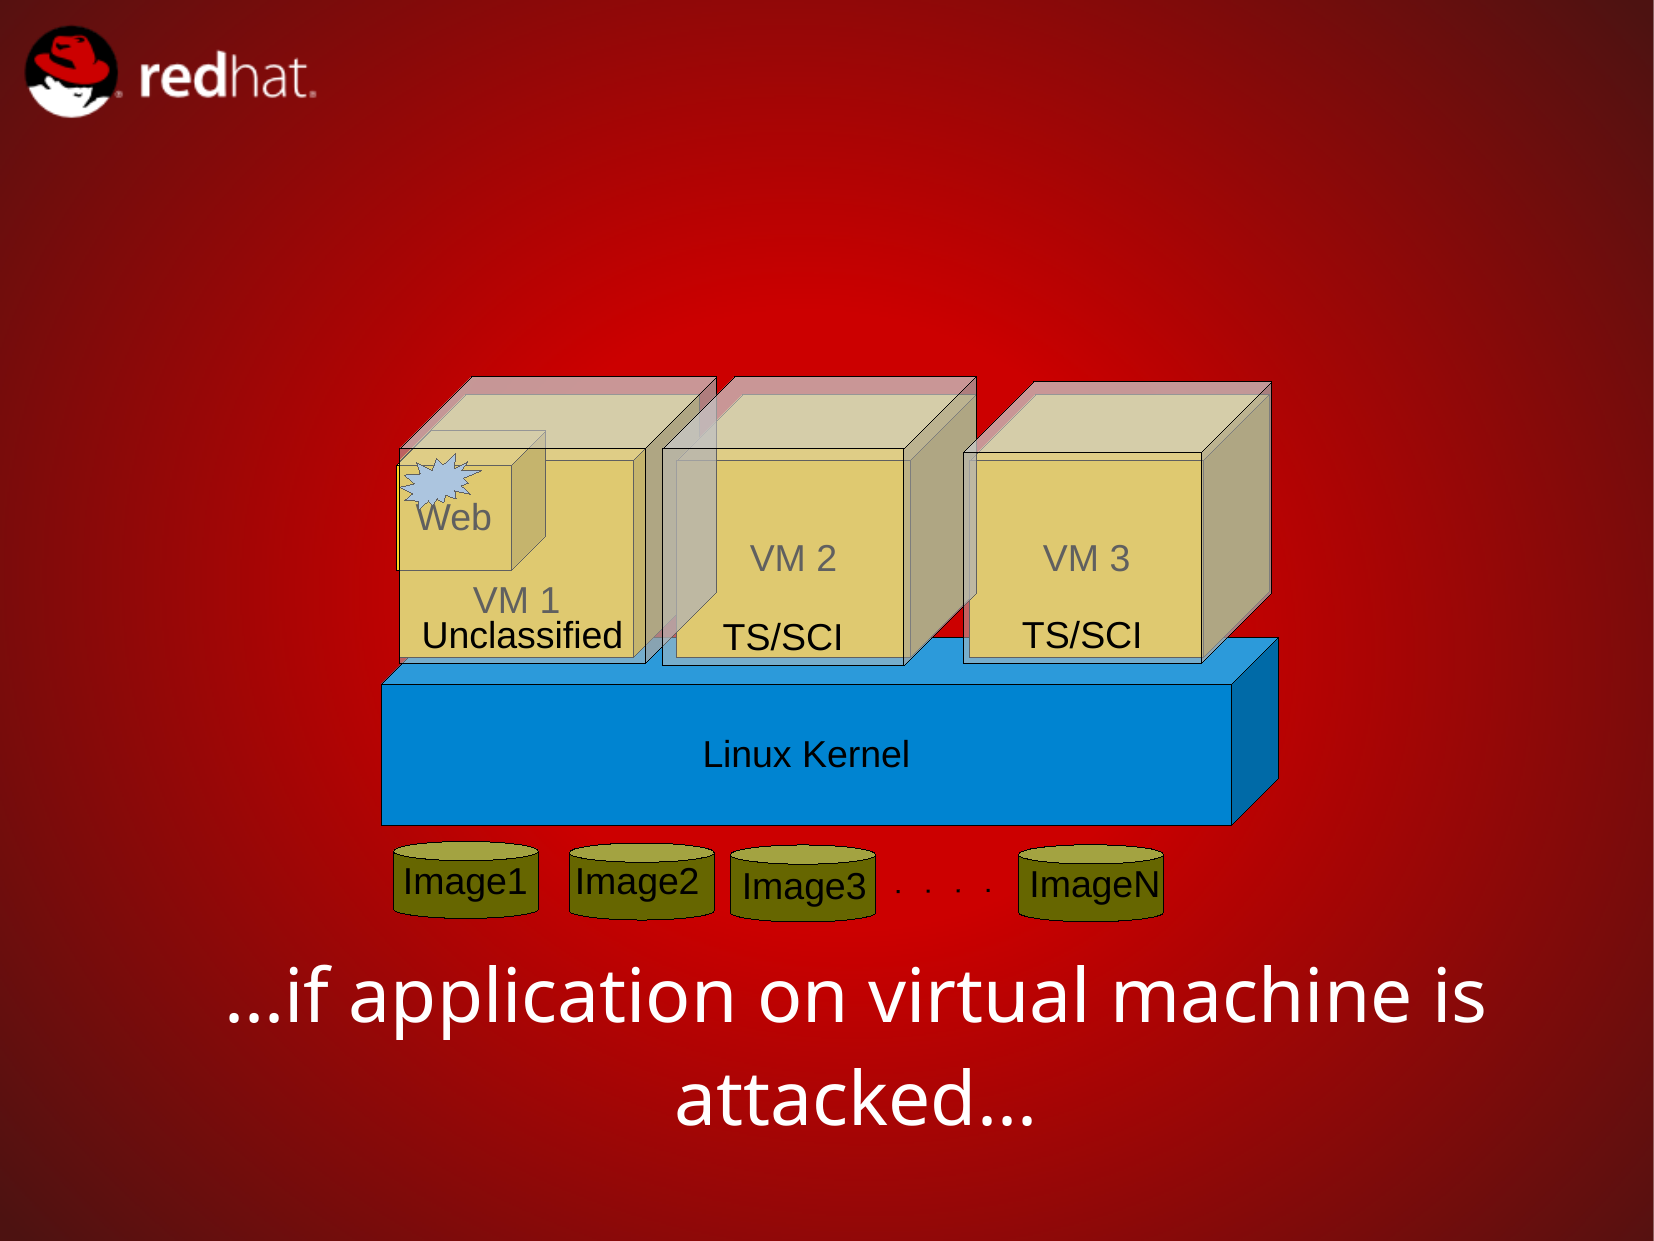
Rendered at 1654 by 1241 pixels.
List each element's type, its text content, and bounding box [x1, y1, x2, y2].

text_box [569, 910, 715, 921]
text_box TS/SCI [963, 453, 1201, 664]
text_box [395, 911, 537, 919]
text_box [1019, 913, 1163, 922]
text_box ImageN [1009, 856, 1180, 913]
text_box Image2 [559, 852, 715, 910]
text_box Unclassified [399, 449, 645, 664]
text_box [736, 916, 871, 922]
picture [0, 0, 1654, 1241]
text_box Image1 [388, 853, 543, 911]
text_box Linux Kernel [381, 685, 1231, 826]
text_box Image3 [727, 858, 882, 916]
text_box ...if application on virtual machine is attacked... [192, 935, 1520, 1212]
text_box TS/SCI [662, 449, 903, 666]
